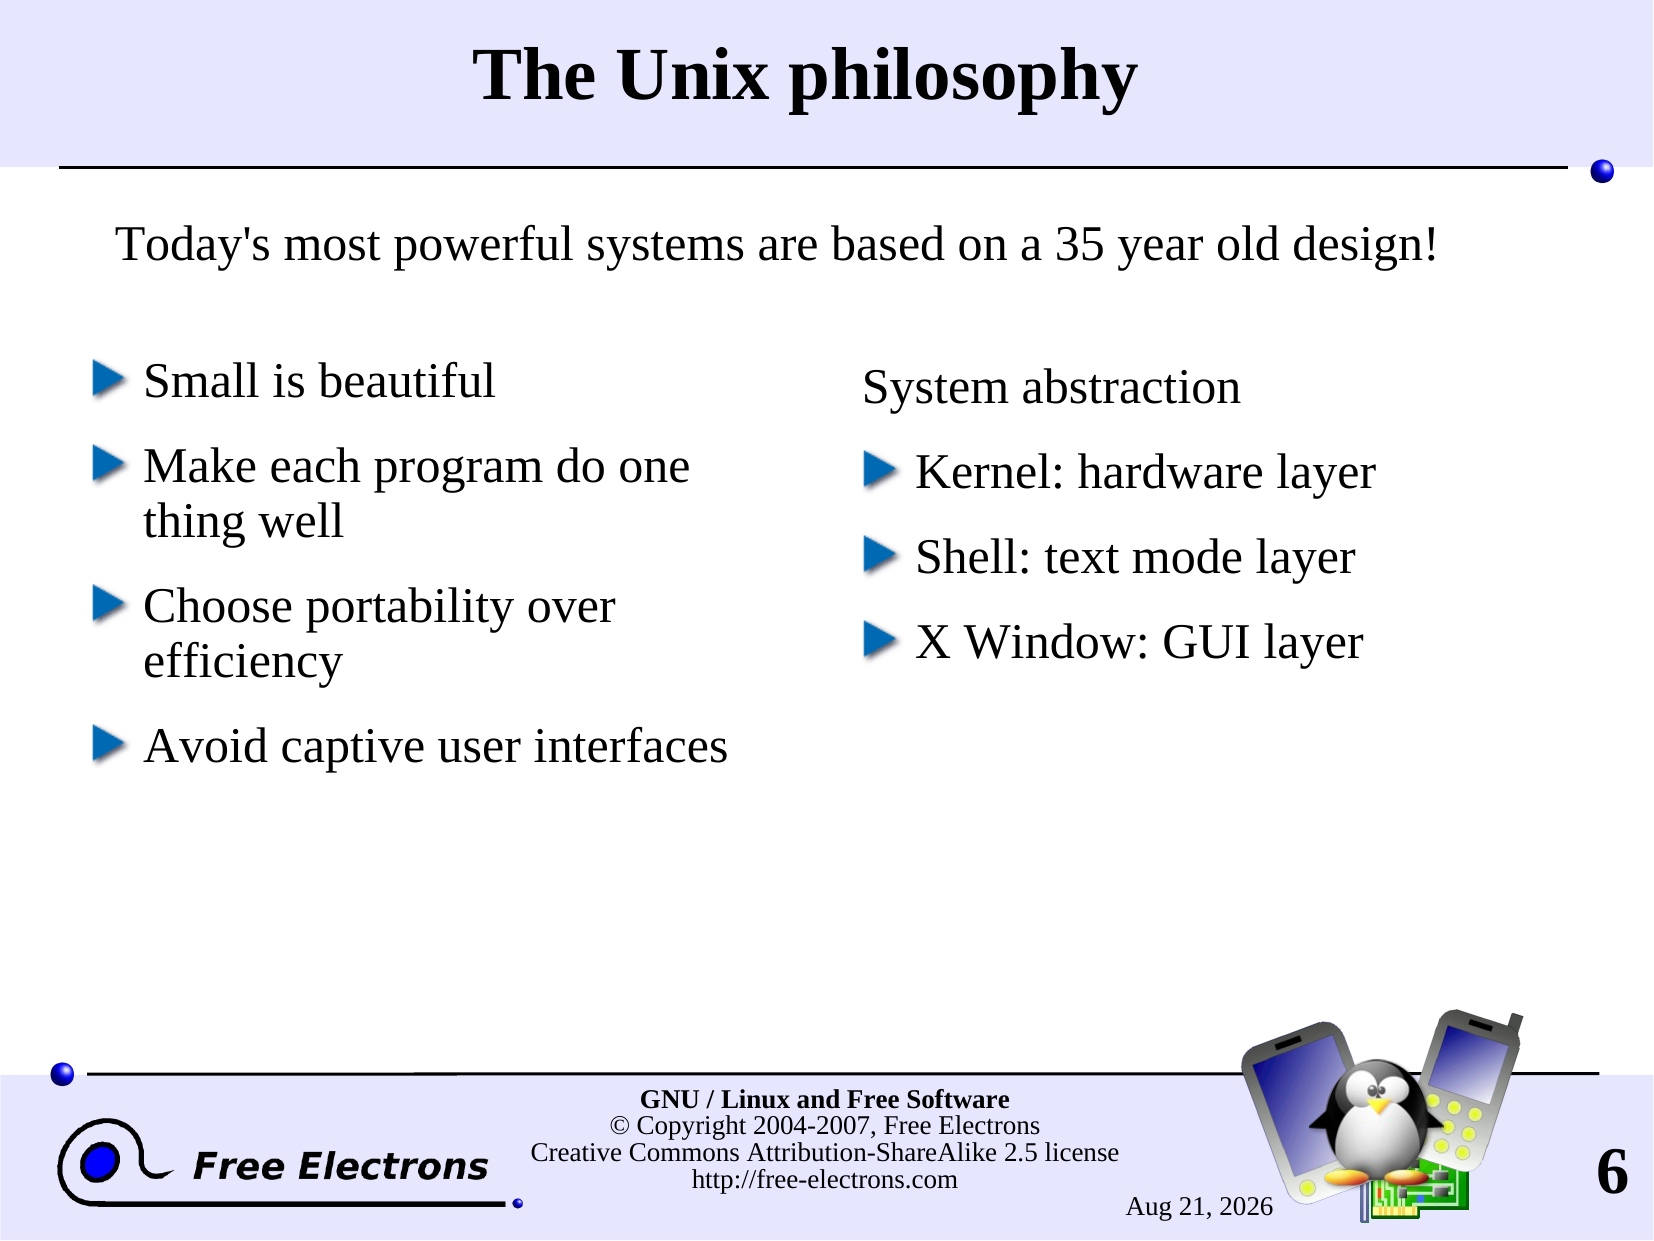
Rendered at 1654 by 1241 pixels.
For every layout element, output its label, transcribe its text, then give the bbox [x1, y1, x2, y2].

list Today's most powerful systems are based on a 35 year old design! [97, 215, 1492, 308]
list System abstraction Kernel: hardware layer Shell: text mode layer X Window: GUI layer [844, 359, 1534, 952]
picture [50, 1107, 527, 1216]
title The Unix philosophy [60, 12, 1551, 138]
picture [1225, 983, 1538, 1241]
list Small is beautiful Make each program do one thing well Choose portability over efficiency Avoid captive user interfaces [72, 353, 794, 1057]
